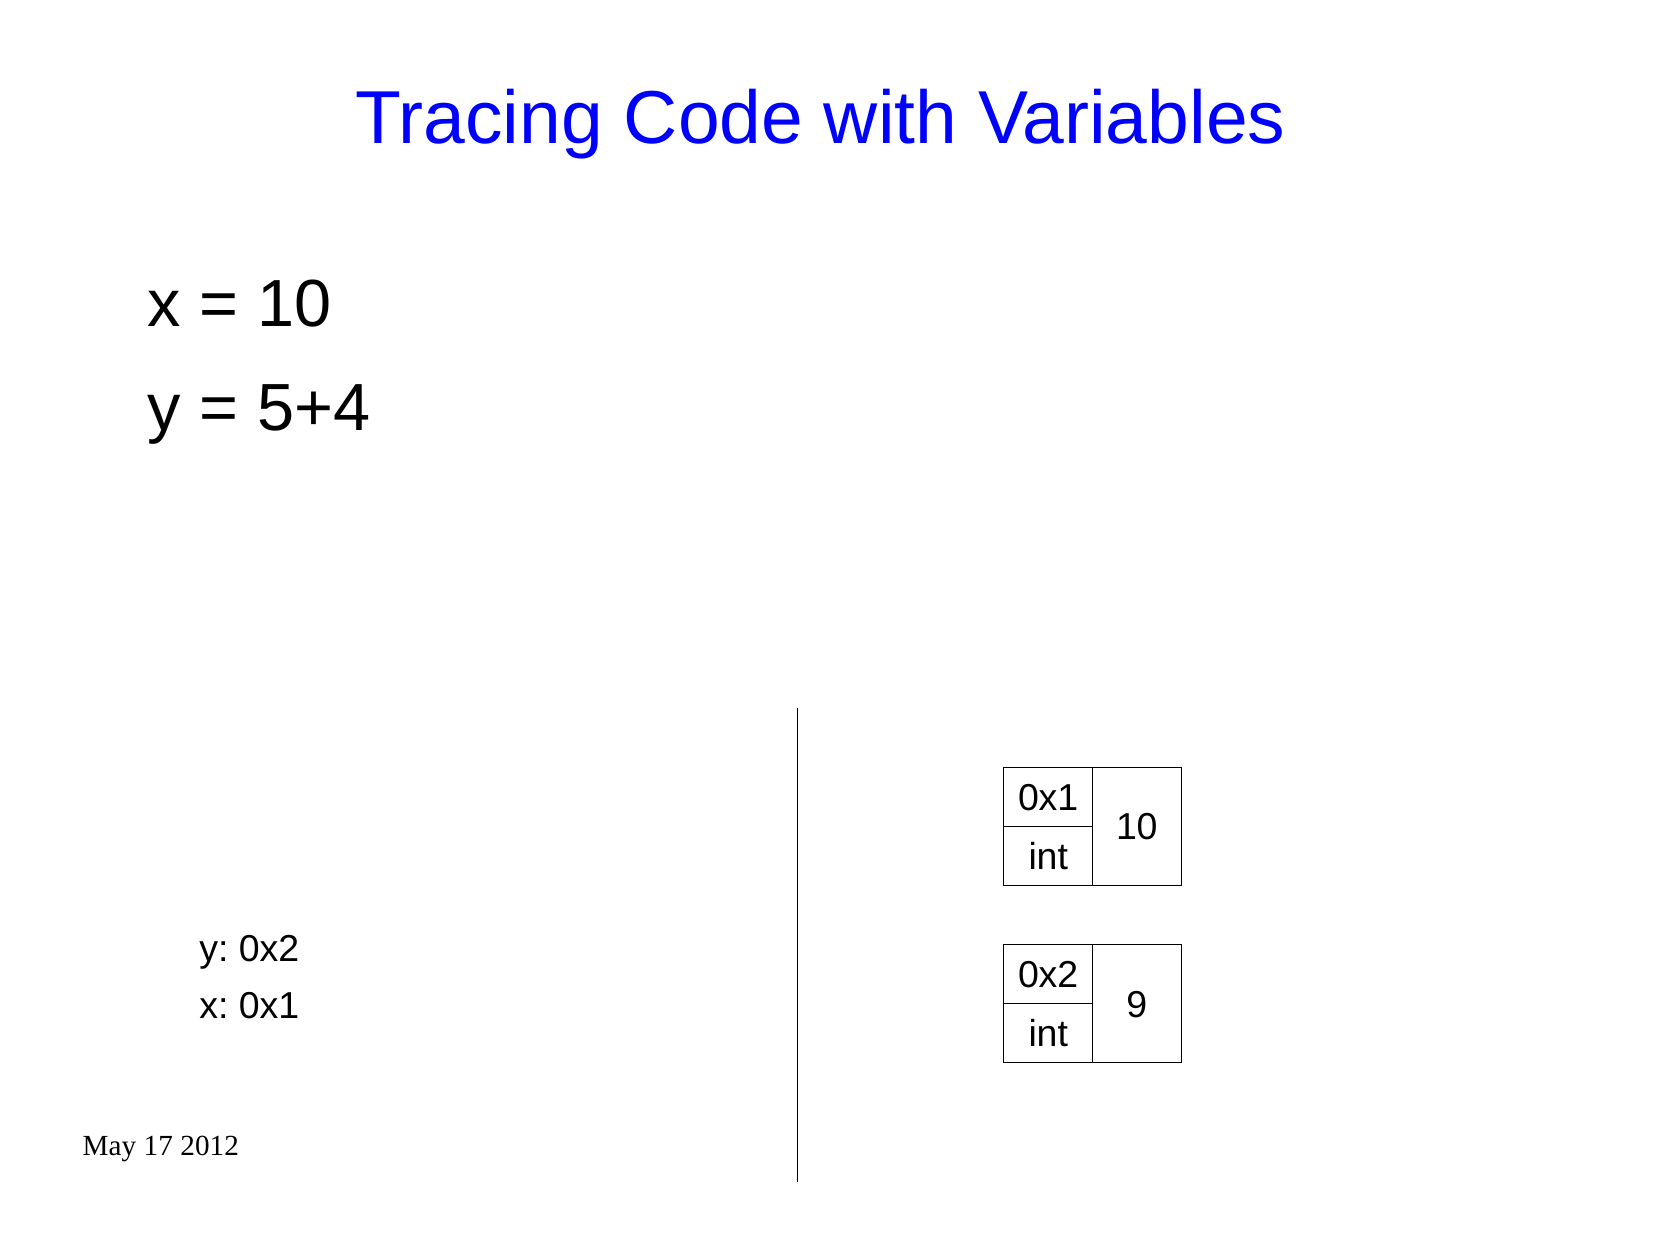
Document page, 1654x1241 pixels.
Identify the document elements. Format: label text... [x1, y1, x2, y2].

title Tracing Code with Variables [76, 58, 1565, 178]
text_box int [1003, 1004, 1092, 1063]
text_box y: 0x2 [184, 919, 325, 977]
text_box 9 [1092, 944, 1182, 1063]
text_box x: 0x1 [184, 977, 325, 1034]
text_box 10 [1092, 767, 1182, 886]
text_box 0x2 [1003, 944, 1092, 1004]
text_box 0x1 [1003, 767, 1092, 827]
list x = 10 y = 5+4 [76, 265, 1565, 657]
text_box int [1003, 827, 1092, 886]
